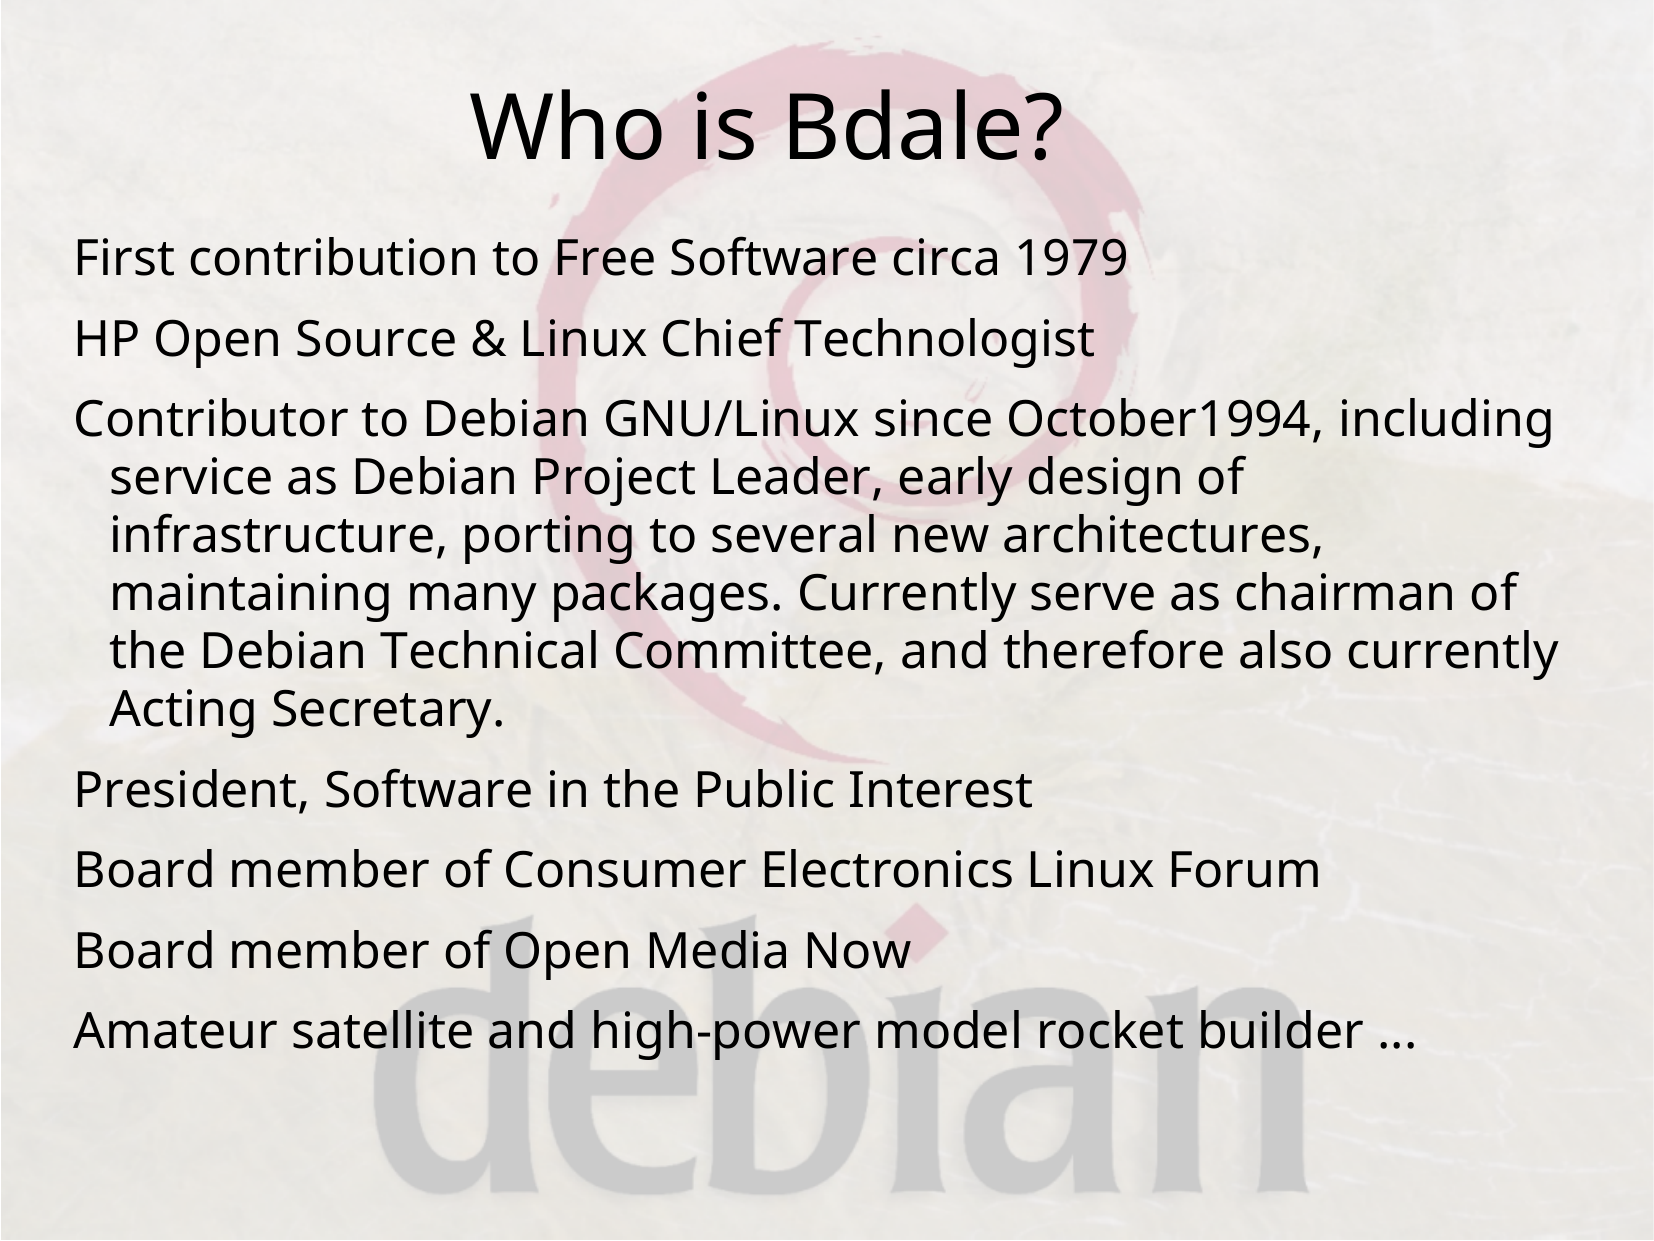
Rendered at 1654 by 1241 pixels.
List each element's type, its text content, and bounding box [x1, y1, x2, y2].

list First contribution to Free Software circa 1979 HP Open Source & Linux Chief Technologist Contributor to Debian GNU/Linux since October1994, including service as Debian Project Leader, early design of infrastructure, porting to several new architectures, maintaining many packages. Currently serve as chairman of the Debian Technical Committee, and therefore also currently Acting Secretary. President, Software in the Public Interest Board member of Consumer Electronics Linux Forum Board member of Open Media Now Amateur satellite and high-power model rocket builder ... [72, 229, 1568, 1139]
picture [1, 0, 1654, 1240]
title Who is Bdale? [77, 20, 1457, 228]
